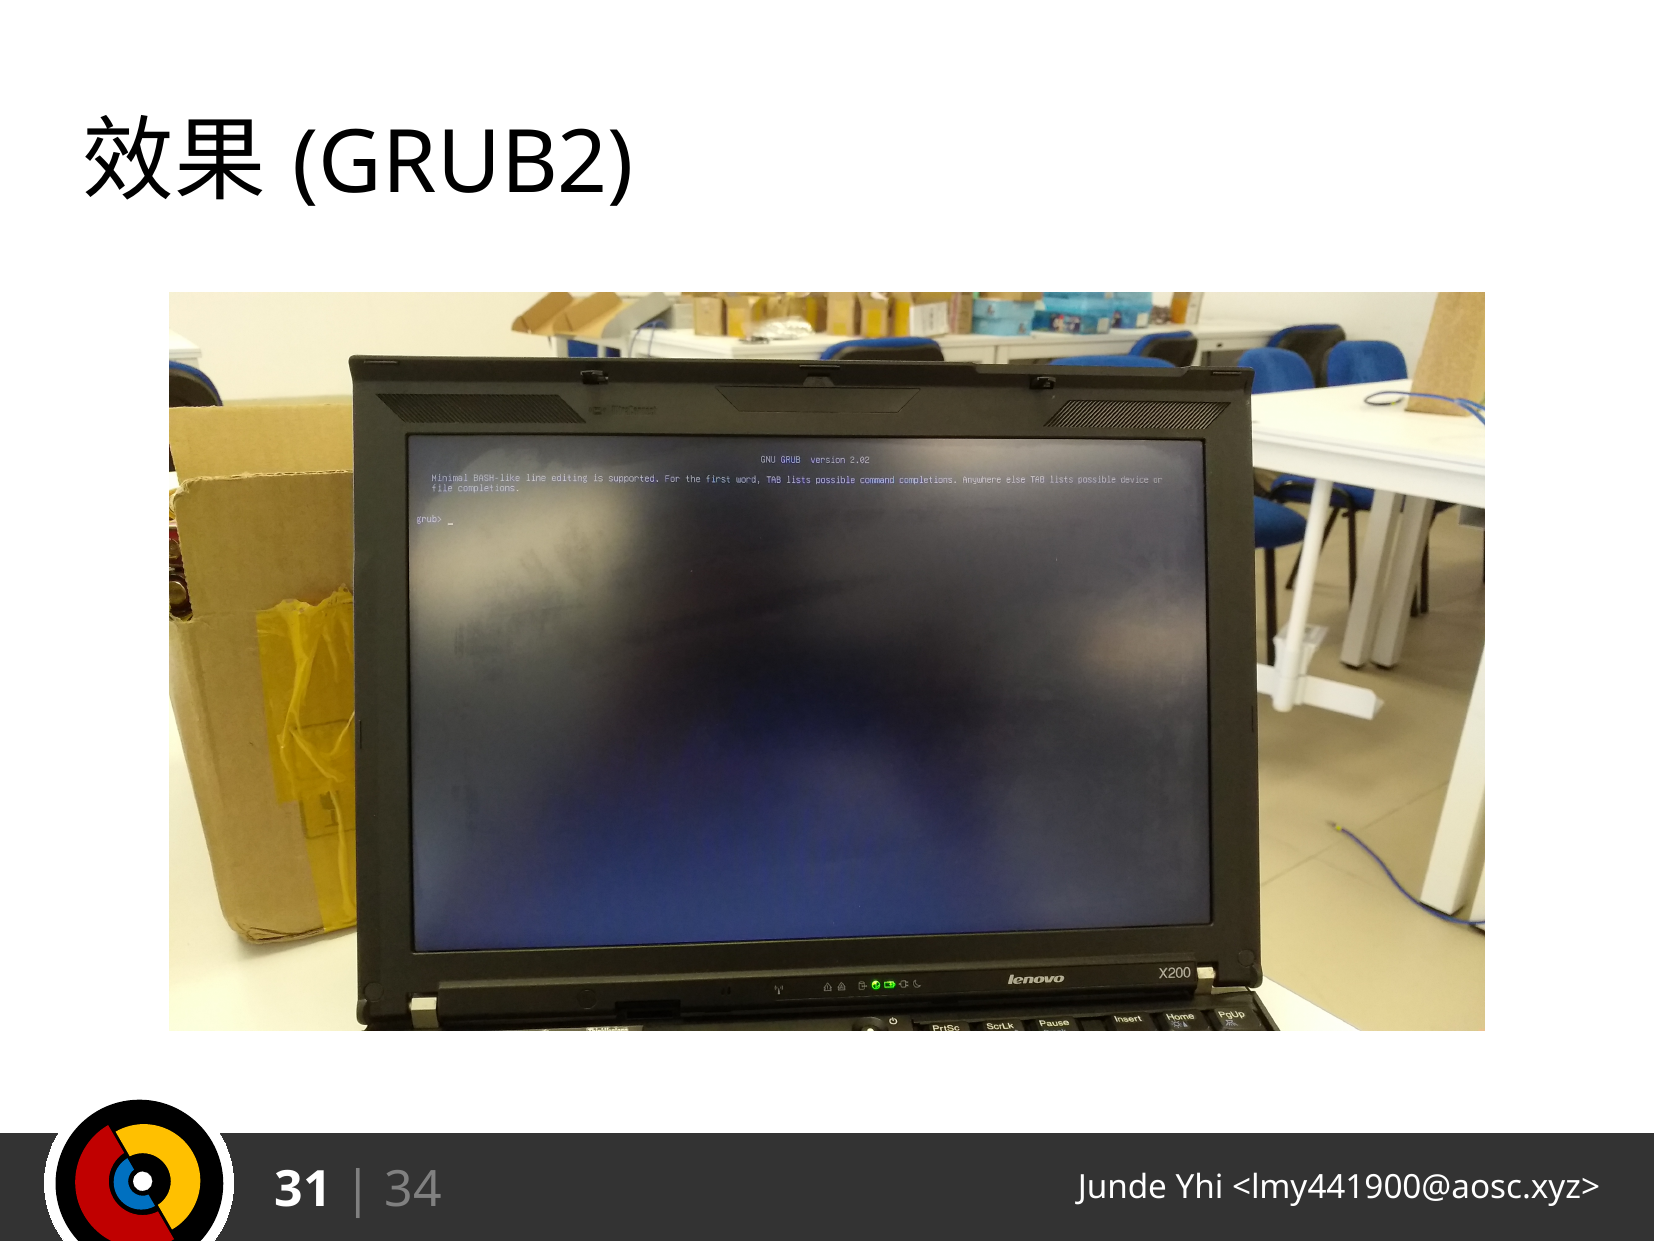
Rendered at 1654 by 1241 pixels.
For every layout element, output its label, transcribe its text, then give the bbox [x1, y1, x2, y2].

picture [169, 292, 1485, 1031]
title 效果(GRUB2) [82, 49, 1571, 257]
